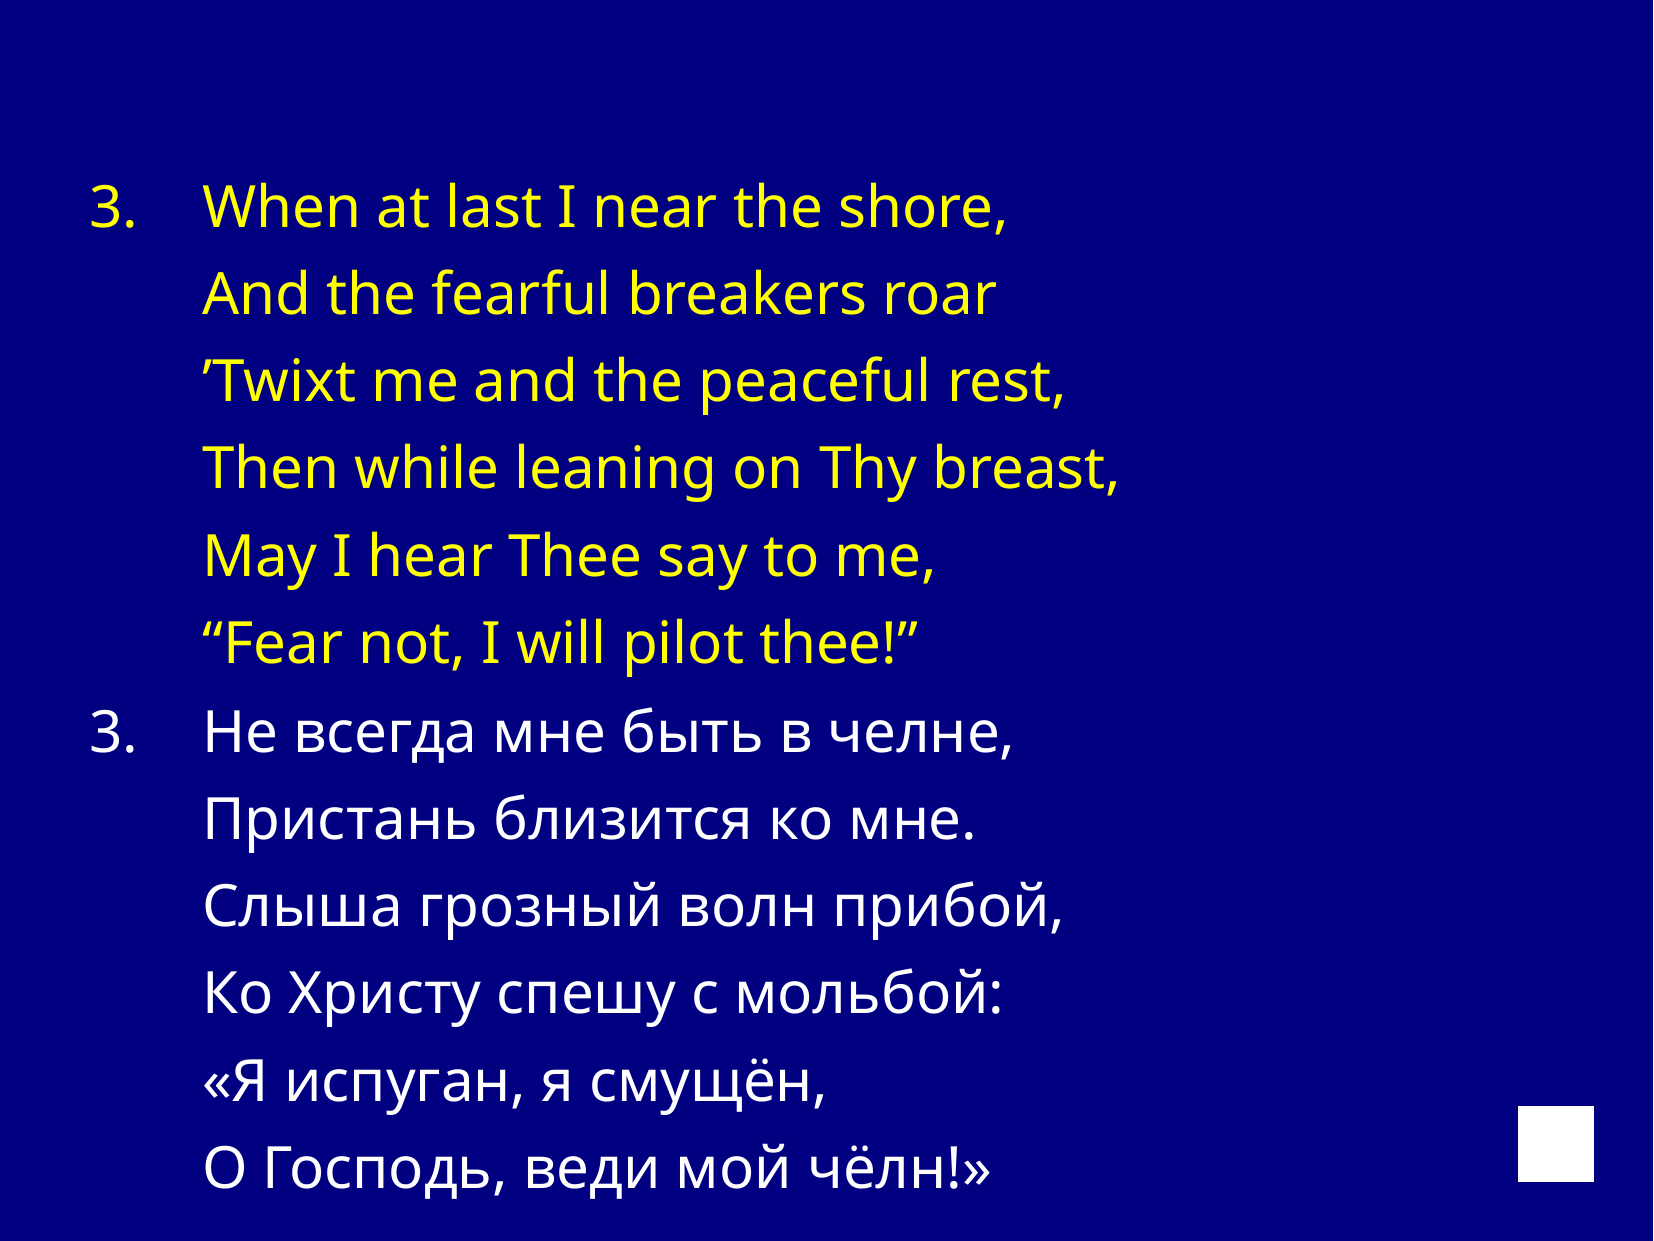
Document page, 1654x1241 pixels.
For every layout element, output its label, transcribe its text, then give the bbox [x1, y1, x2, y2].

text_box [1518, 1106, 1594, 1182]
text_box 3. Не всегда мне быть в челне, Пристань близится ко мне. Слыша грозный волн прибой, Ко Христу спешу с мольбой: «Я испуган, я смущён, О Господь, веди мой чёлн!» [75, 675, 1576, 1163]
text_box 3. When at last I near the shore, And the fearful breakers roar ’Twixt me and the peaceful rest, Then while leaning on Thy breast, May I hear Thee say to me, “Fear not, I will pilot thee!” [75, 150, 1576, 638]
